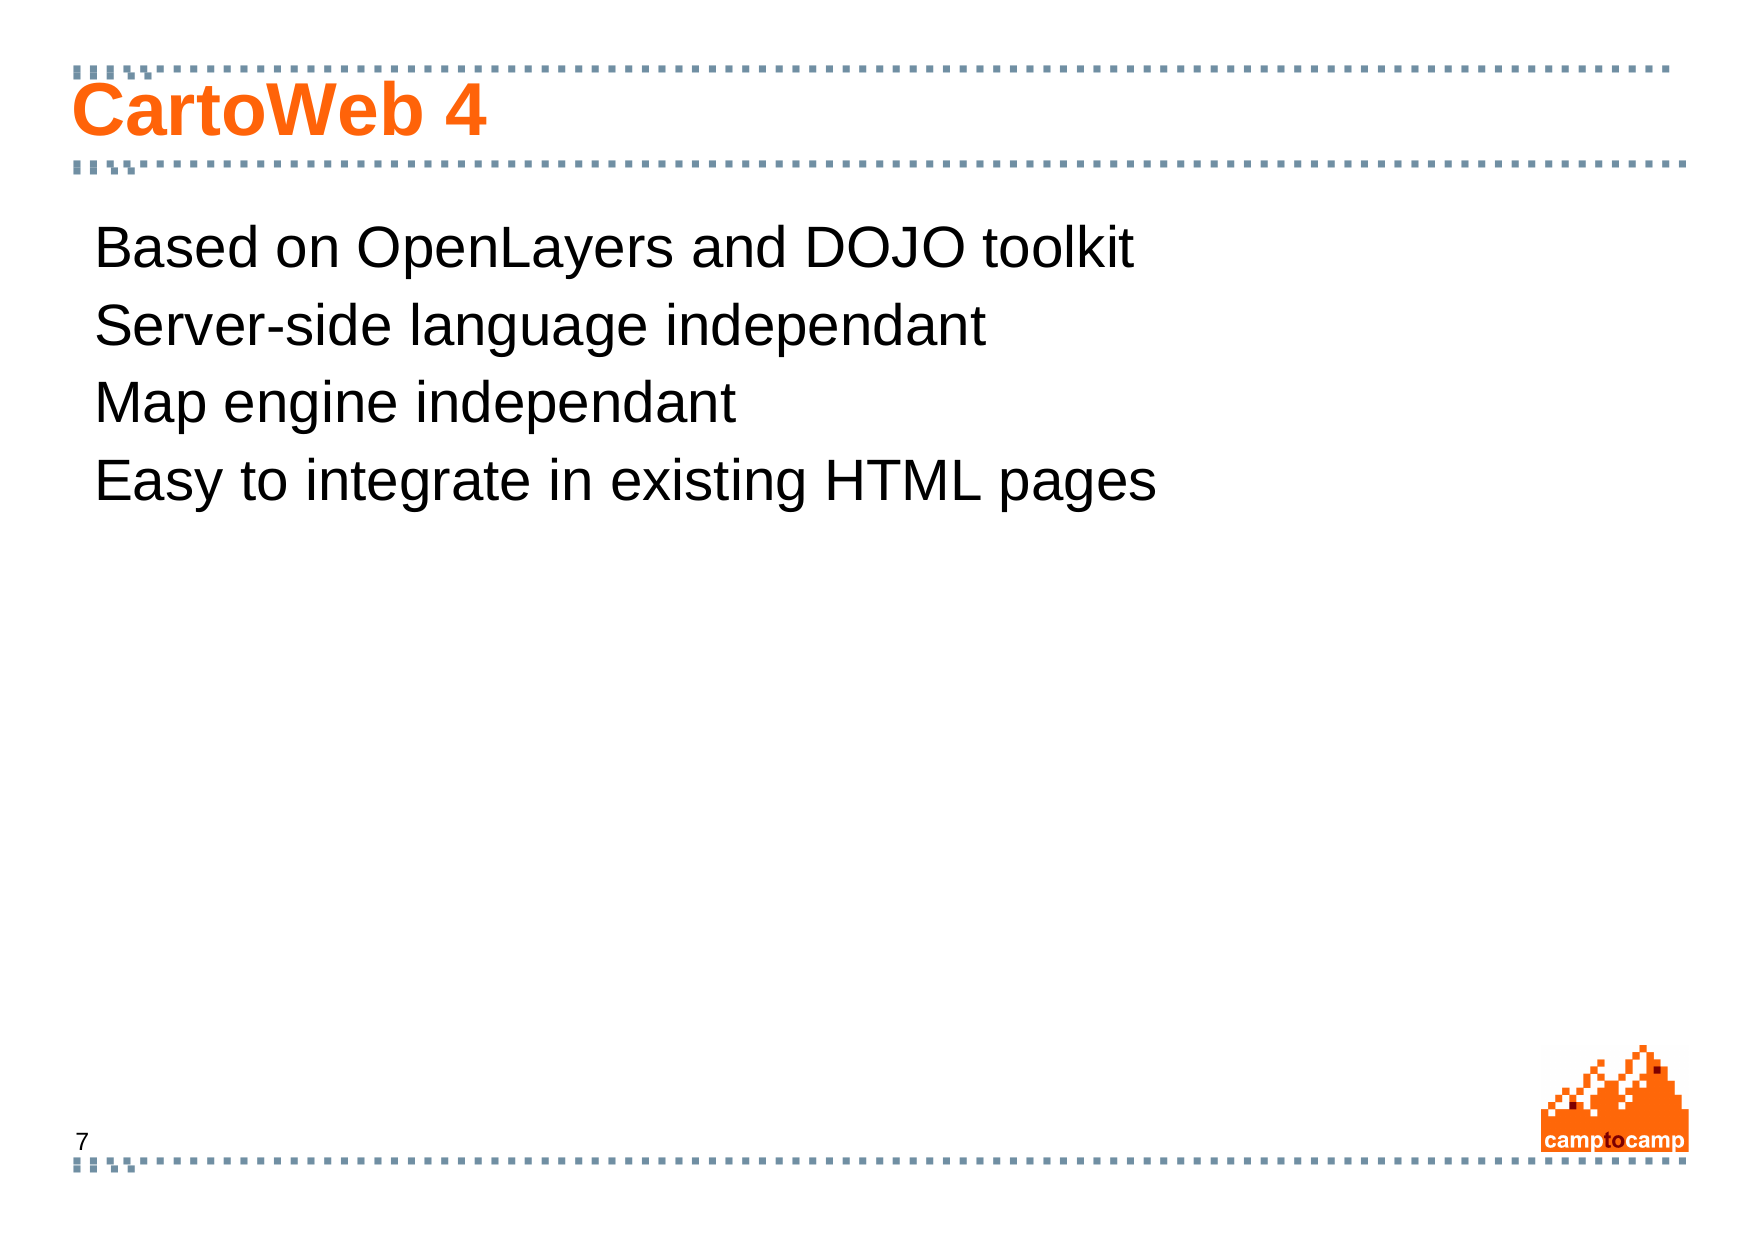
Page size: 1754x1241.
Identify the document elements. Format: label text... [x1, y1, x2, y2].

list Based on OpenLayers and DOJO toolkit Server-side language independant Map engine independant Easy to integrate in existing HTML pages [94, 215, 1654, 1031]
picture [1541, 1045, 1689, 1152]
title CartoWeb 4 [71, 67, 1689, 152]
